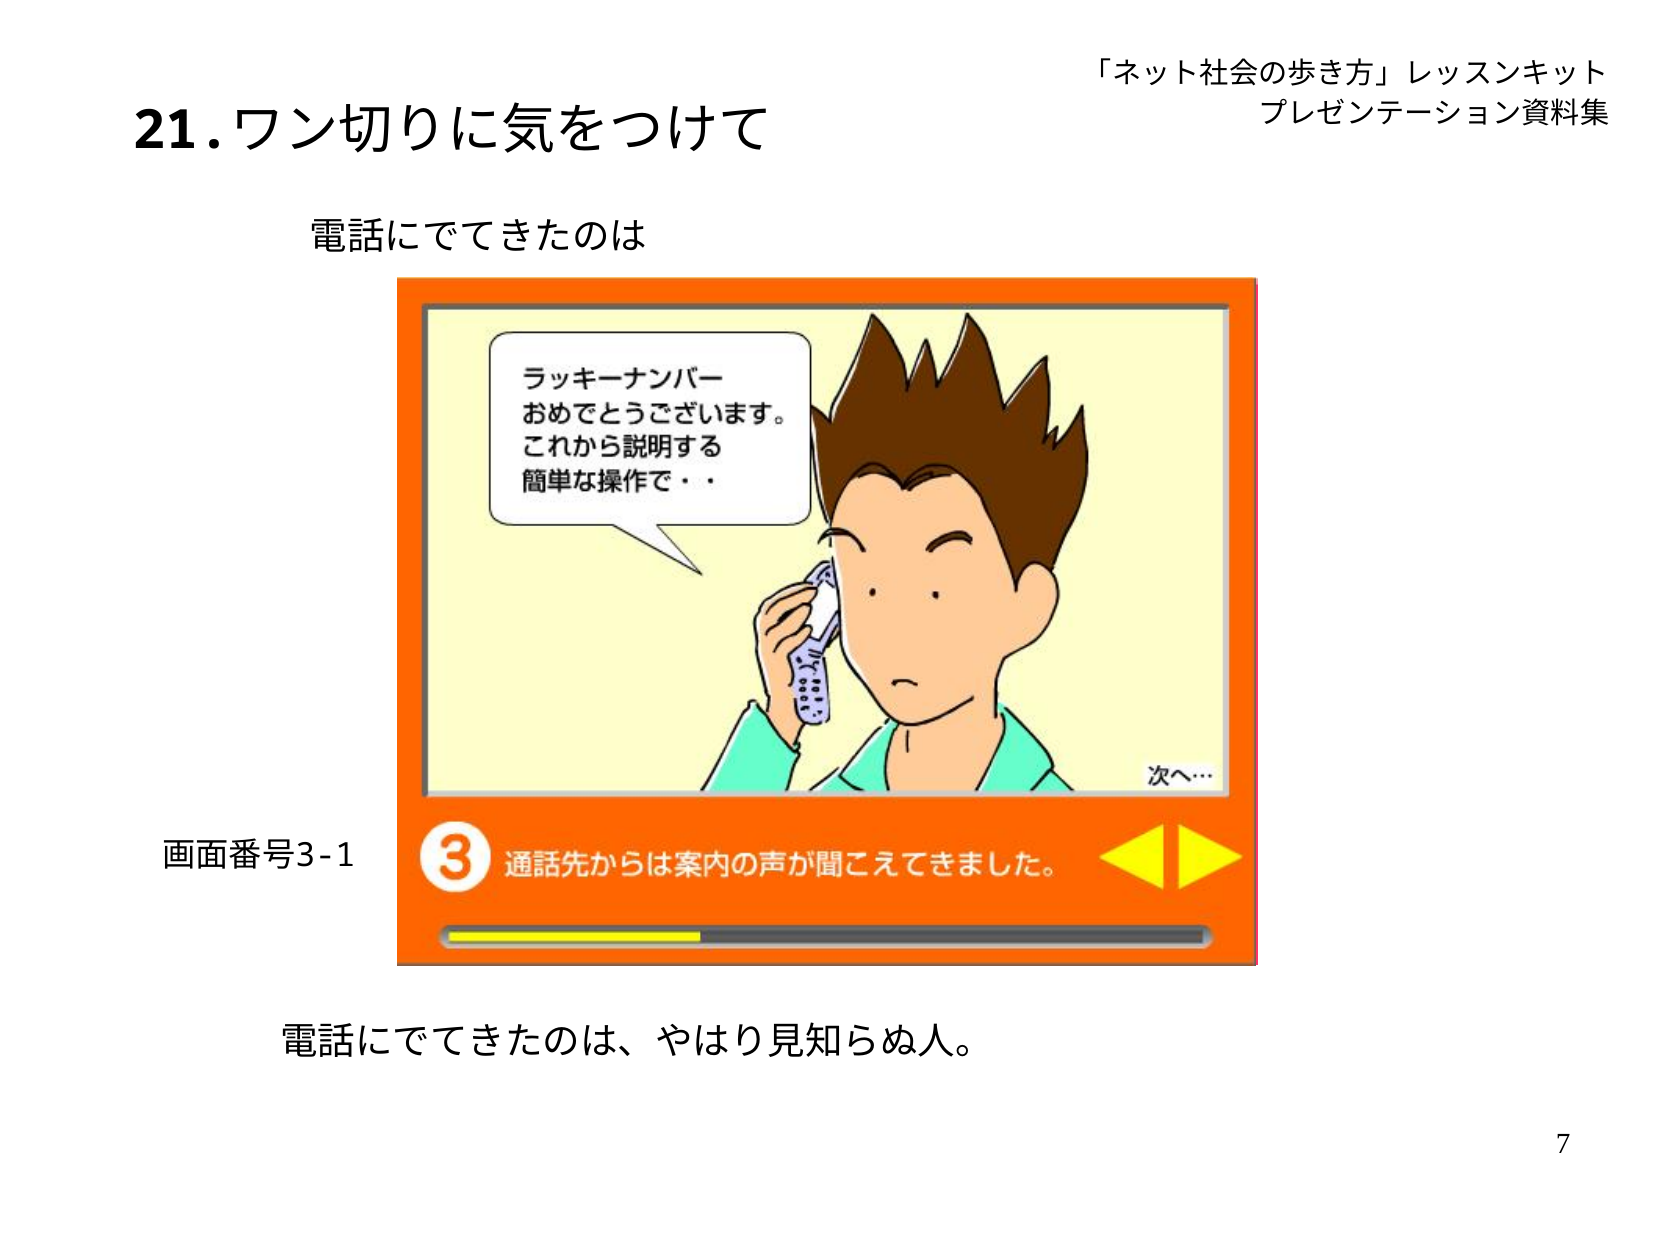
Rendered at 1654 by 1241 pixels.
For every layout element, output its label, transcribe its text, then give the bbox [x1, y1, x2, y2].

text_box 「ネット社会の歩き方」レッスンキット プレゼンテーション資料集 [1062, 44, 1625, 139]
text_box 電話にでてきたのは、やはり見知らぬ人。 [265, 1003, 1447, 1074]
text_box 電話にでてきたのは [295, 206, 946, 267]
picture [397, 277, 1258, 966]
text_box 21.ワン切りに気をつけて [118, 88, 1241, 169]
text_box 画面番号3-1 [147, 826, 384, 882]
